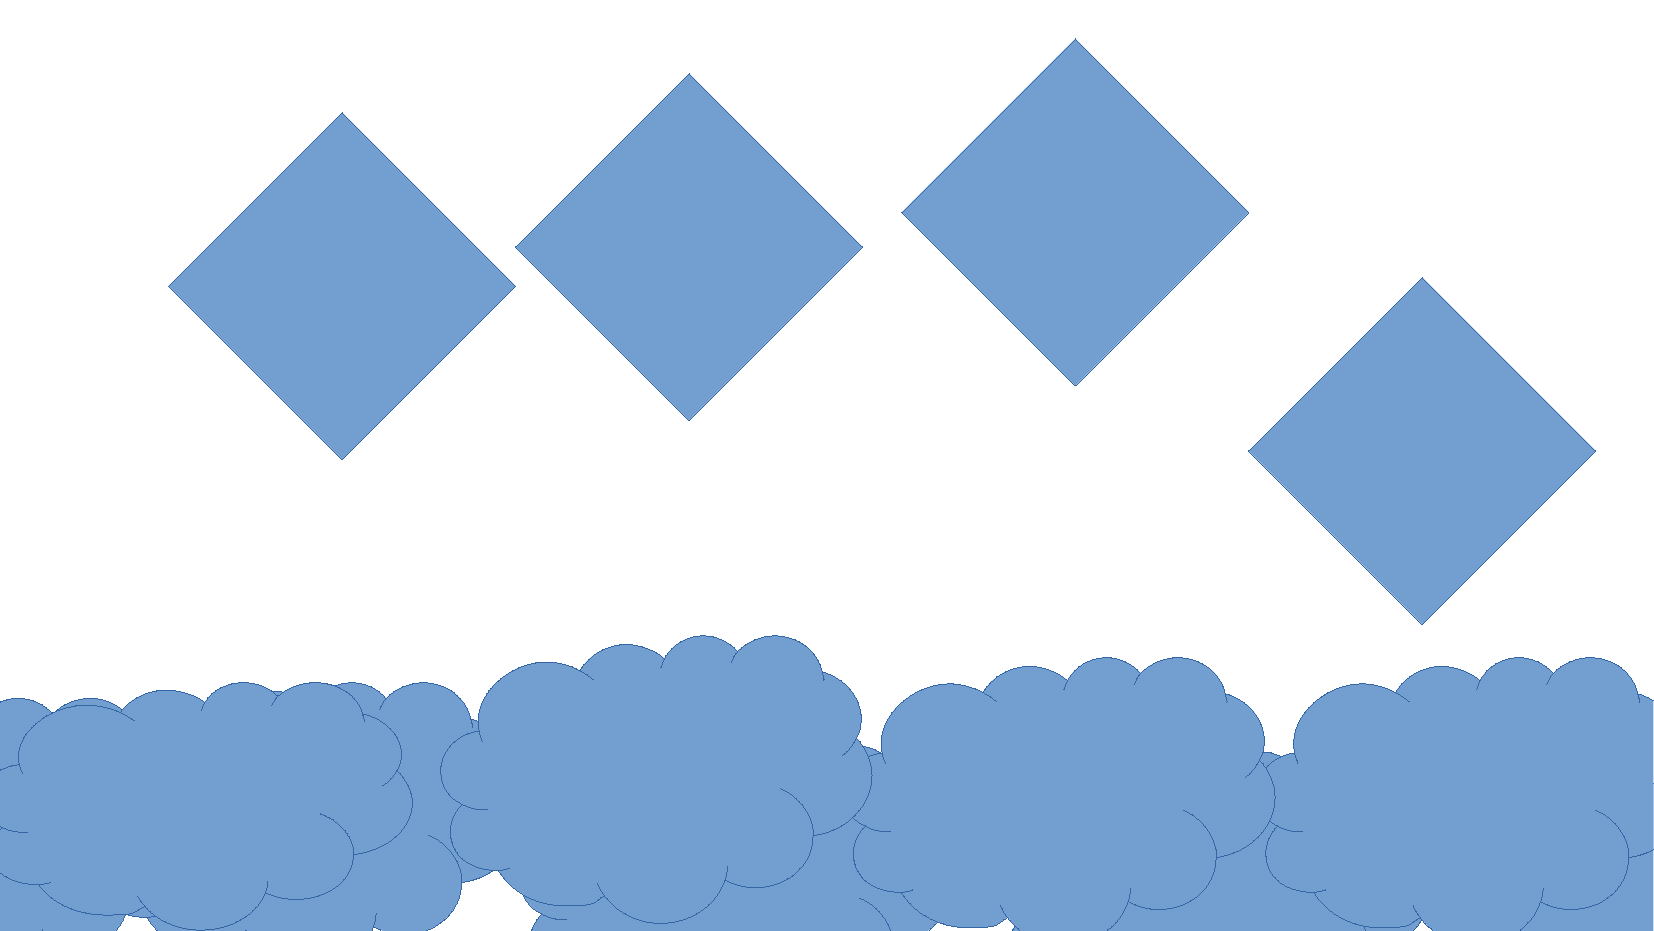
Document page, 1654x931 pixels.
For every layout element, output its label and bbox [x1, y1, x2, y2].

text_box [0, 635, 1654, 931]
text_box [168, 112, 516, 460]
text_box [515, 73, 863, 421]
text_box [1248, 277, 1596, 625]
text_box [901, 38, 1249, 386]
